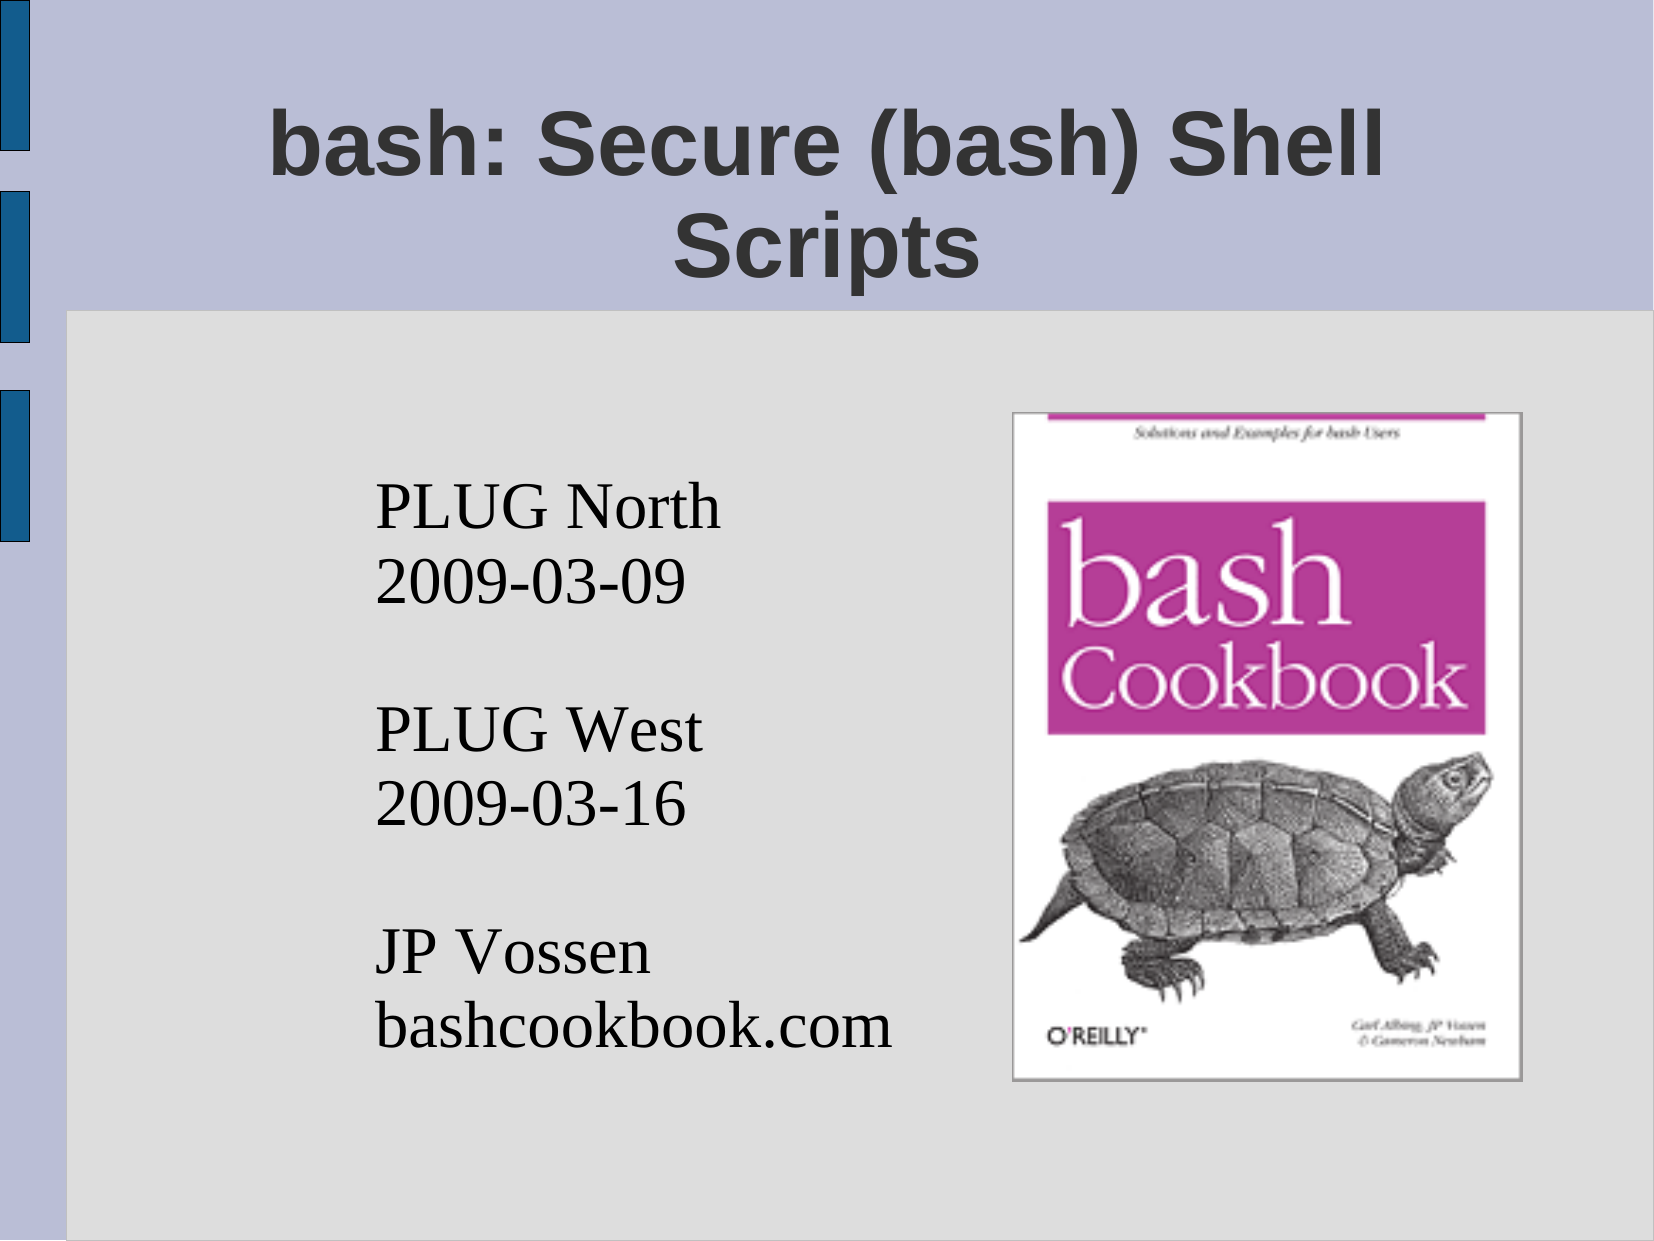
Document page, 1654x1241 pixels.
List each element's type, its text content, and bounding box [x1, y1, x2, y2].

picture [1012, 412, 1523, 1082]
title bash: Secure (bash) Shell Scripts [121, 91, 1534, 299]
subtitle PLUG North 2009-03-09 PLUG West 2009-03-16 JP Vossen bashcookbook.com [375, 375, 1079, 1157]
